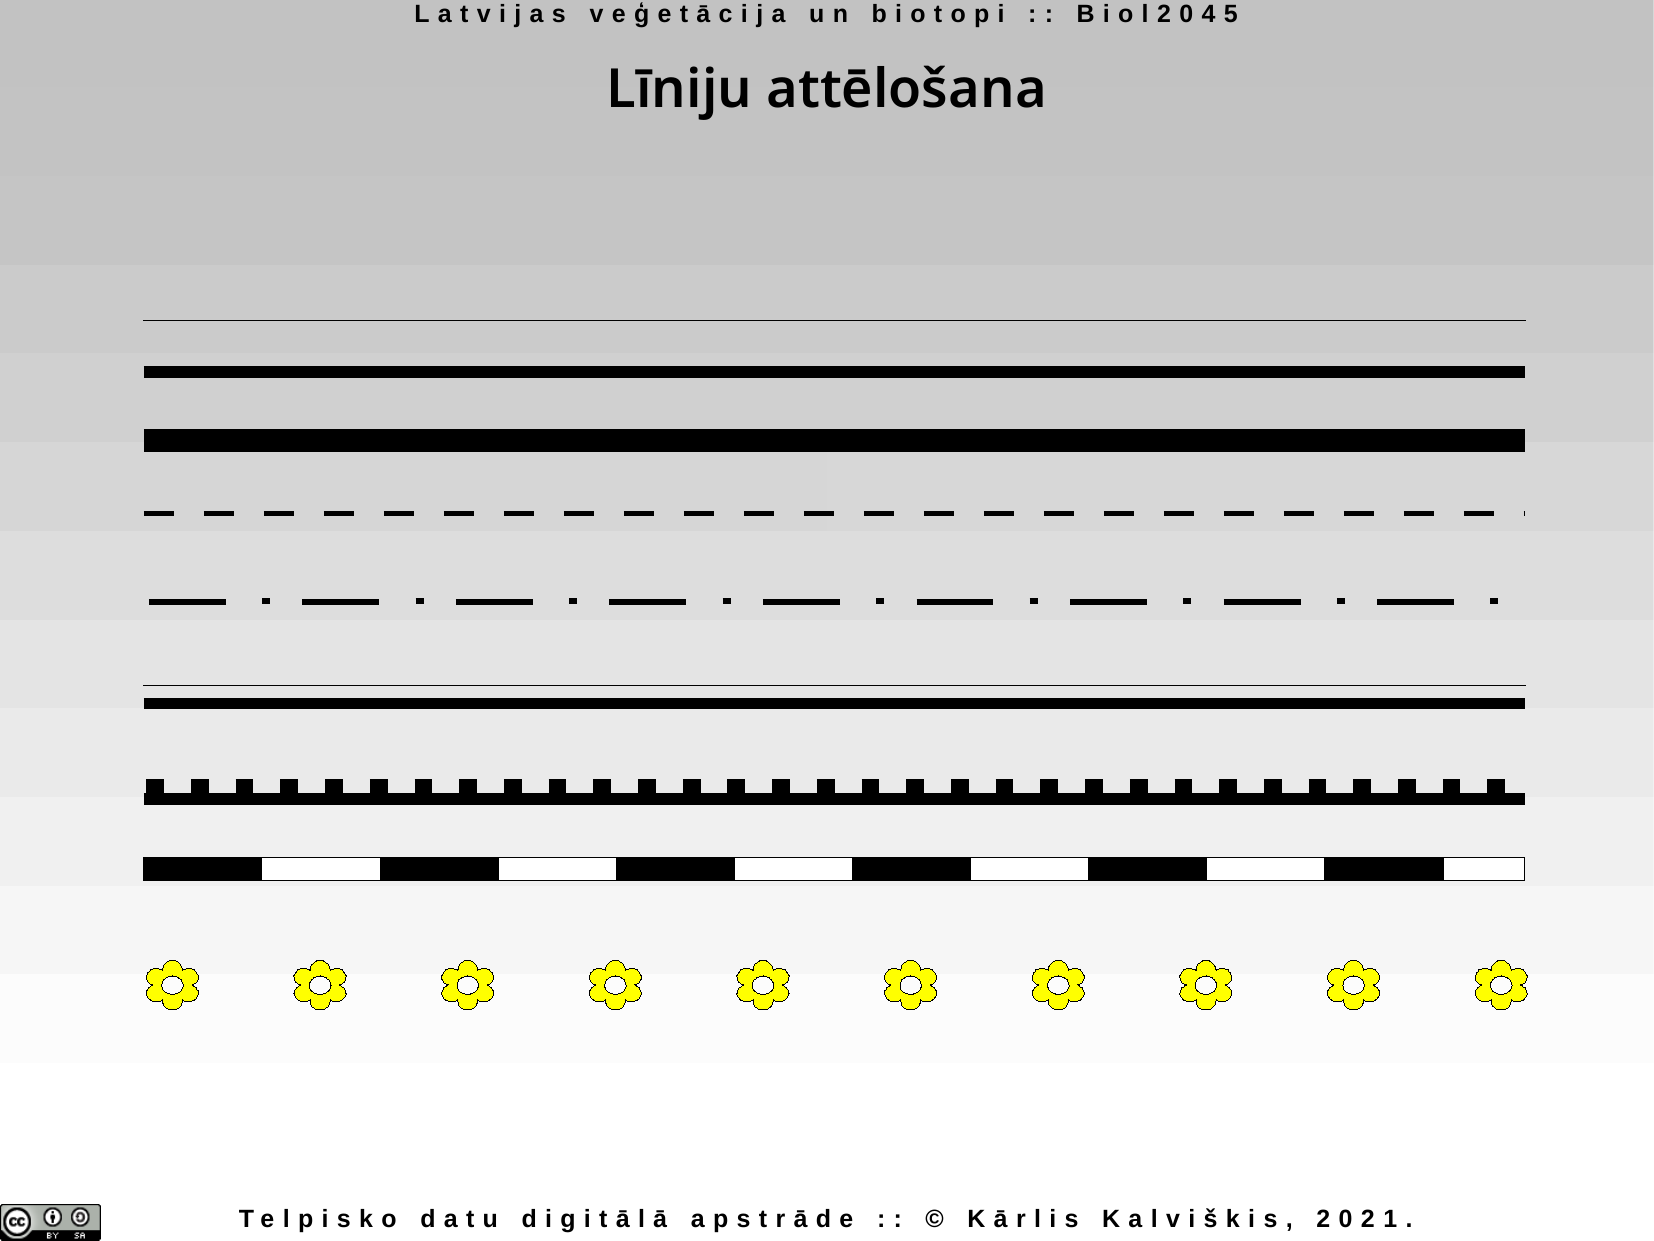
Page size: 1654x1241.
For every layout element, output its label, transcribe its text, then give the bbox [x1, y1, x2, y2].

text_box [884, 960, 937, 1010]
title Līniju attēlošana [29, 49, 1625, 296]
text_box [293, 960, 347, 1010]
text_box [736, 960, 790, 1010]
text_box [1032, 960, 1085, 1010]
text_box [143, 857, 1525, 881]
picture [0, 0, 1654, 1241]
text_box [589, 960, 642, 1010]
text_box [1475, 960, 1528, 1010]
text_box [146, 960, 199, 1010]
text_box [441, 960, 494, 1010]
text_box [1179, 960, 1232, 1010]
text_box [1327, 960, 1380, 1010]
